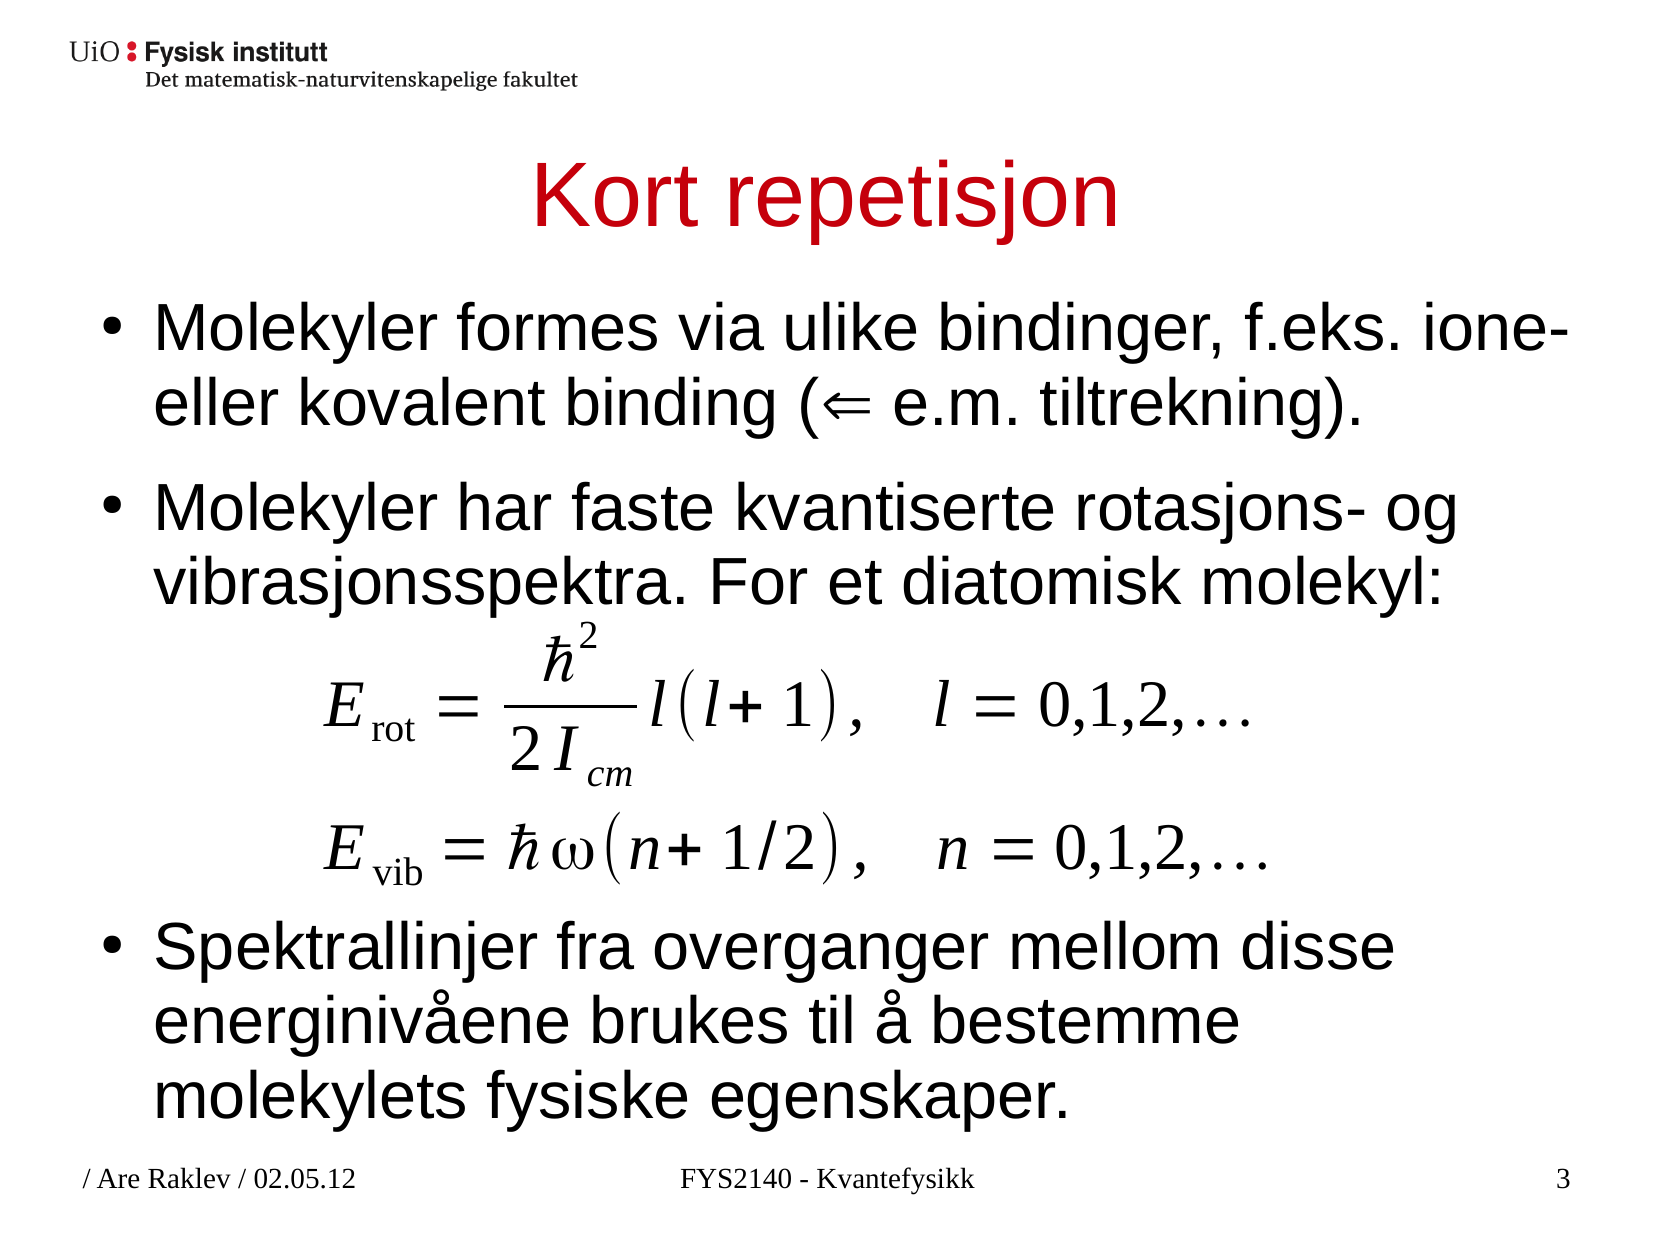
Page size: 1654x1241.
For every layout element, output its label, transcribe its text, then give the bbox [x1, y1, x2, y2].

list Molekyler formes via ulike bindinger, f.eks. ione- eller kovalent binding (⇐ e.m. tiltrekning). Molekyler har faste kvantiserte rotasjons- og vibrasjonsspektra. For et diatomisk molekyl: Spektrallinjer fra overganger mellom disse energinivåene brukes til å bestemme molekylets fysiske egenskaper. [82, 290, 1576, 1137]
chart [313, 612, 1262, 796]
chart [313, 807, 1280, 894]
picture [68, 37, 581, 93]
title Kort repetisjon [82, 90, 1571, 290]
